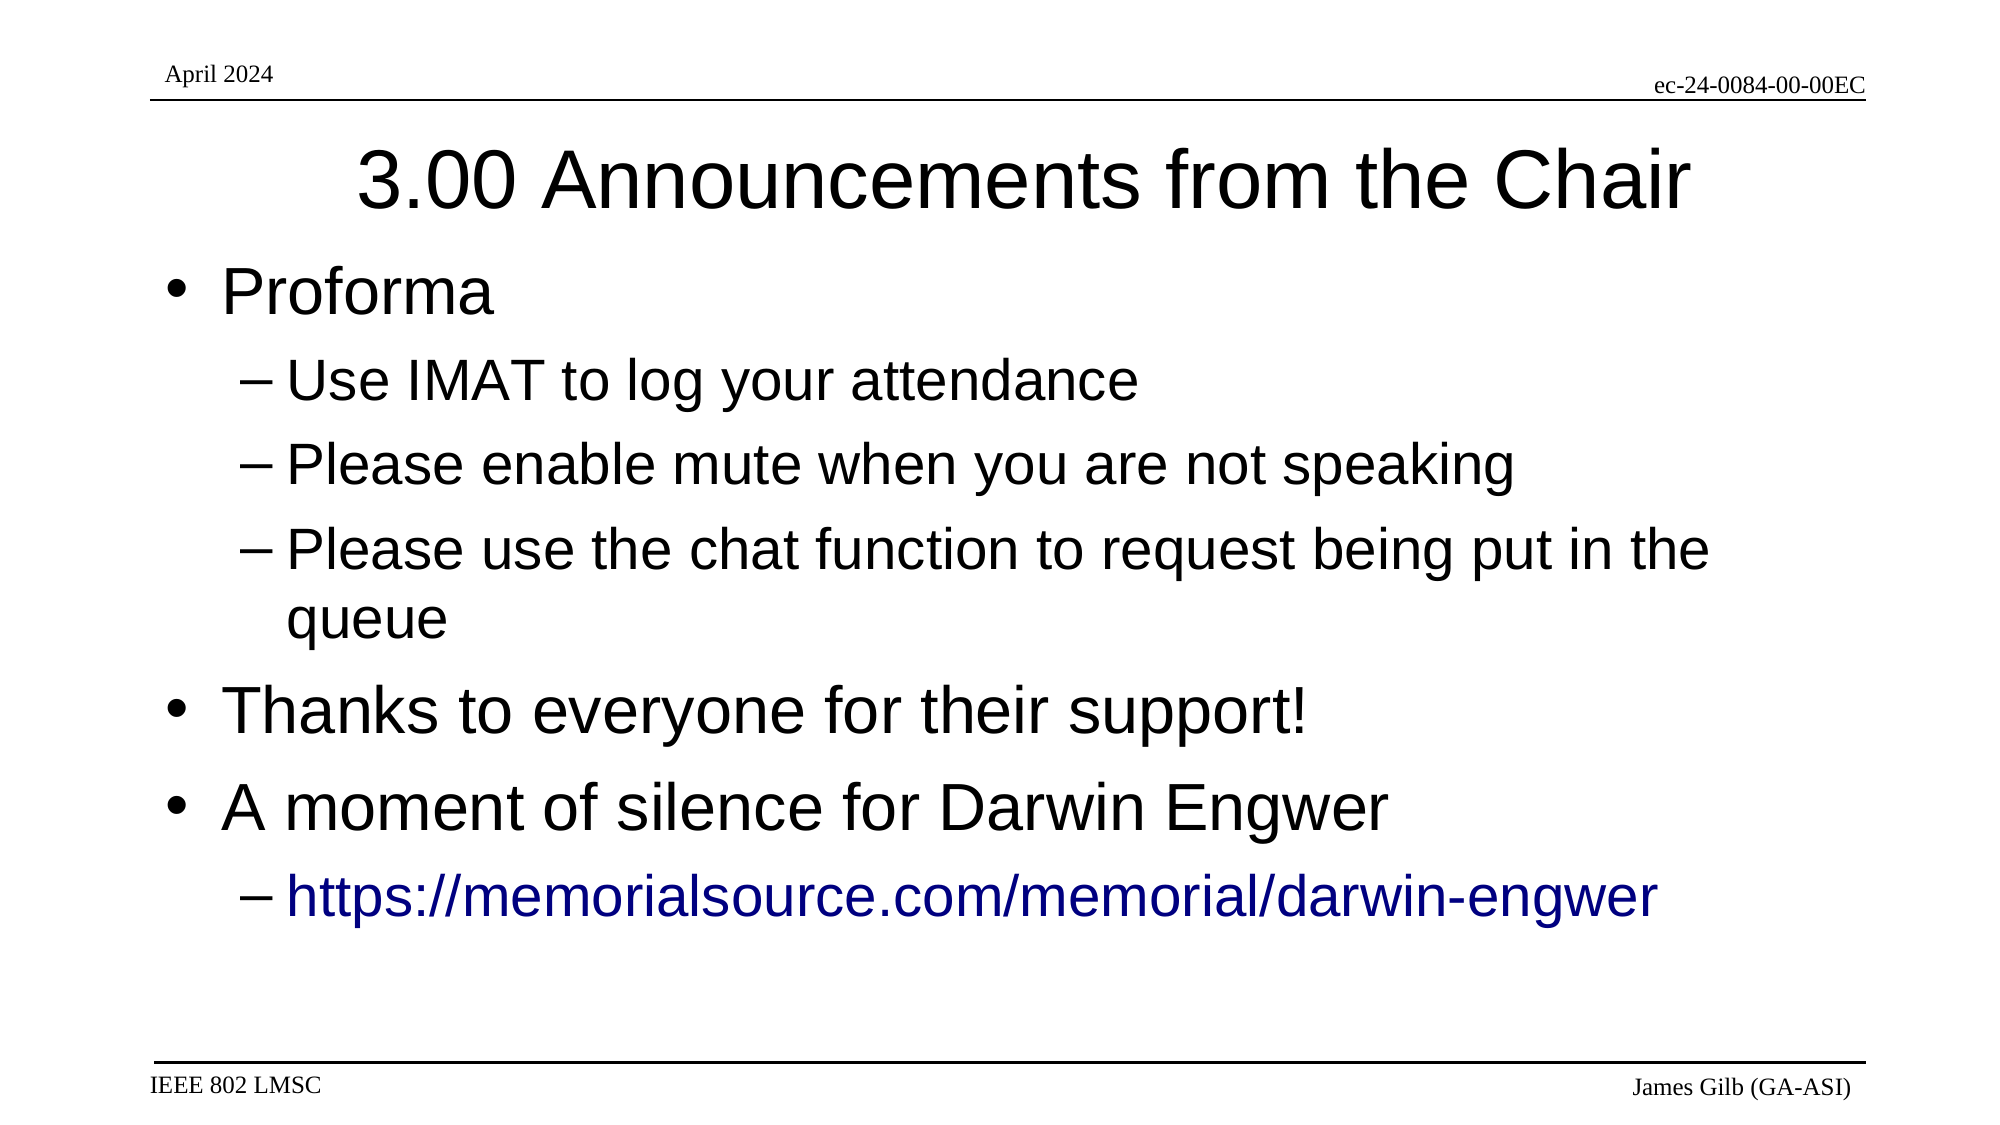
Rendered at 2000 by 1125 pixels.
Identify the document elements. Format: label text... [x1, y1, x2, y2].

list Proforma Use IMAT to log your attendance Please enable mute when you are not speaking Please use the chat function to request being put in the queue Thanks to everyone for their support! A moment of silence for Darwin Engwer https://memorialsource.com/memorial/darwin-engwer [149, 239, 1900, 1051]
title 3.00 Announcements from the Chair [149, 112, 1900, 238]
